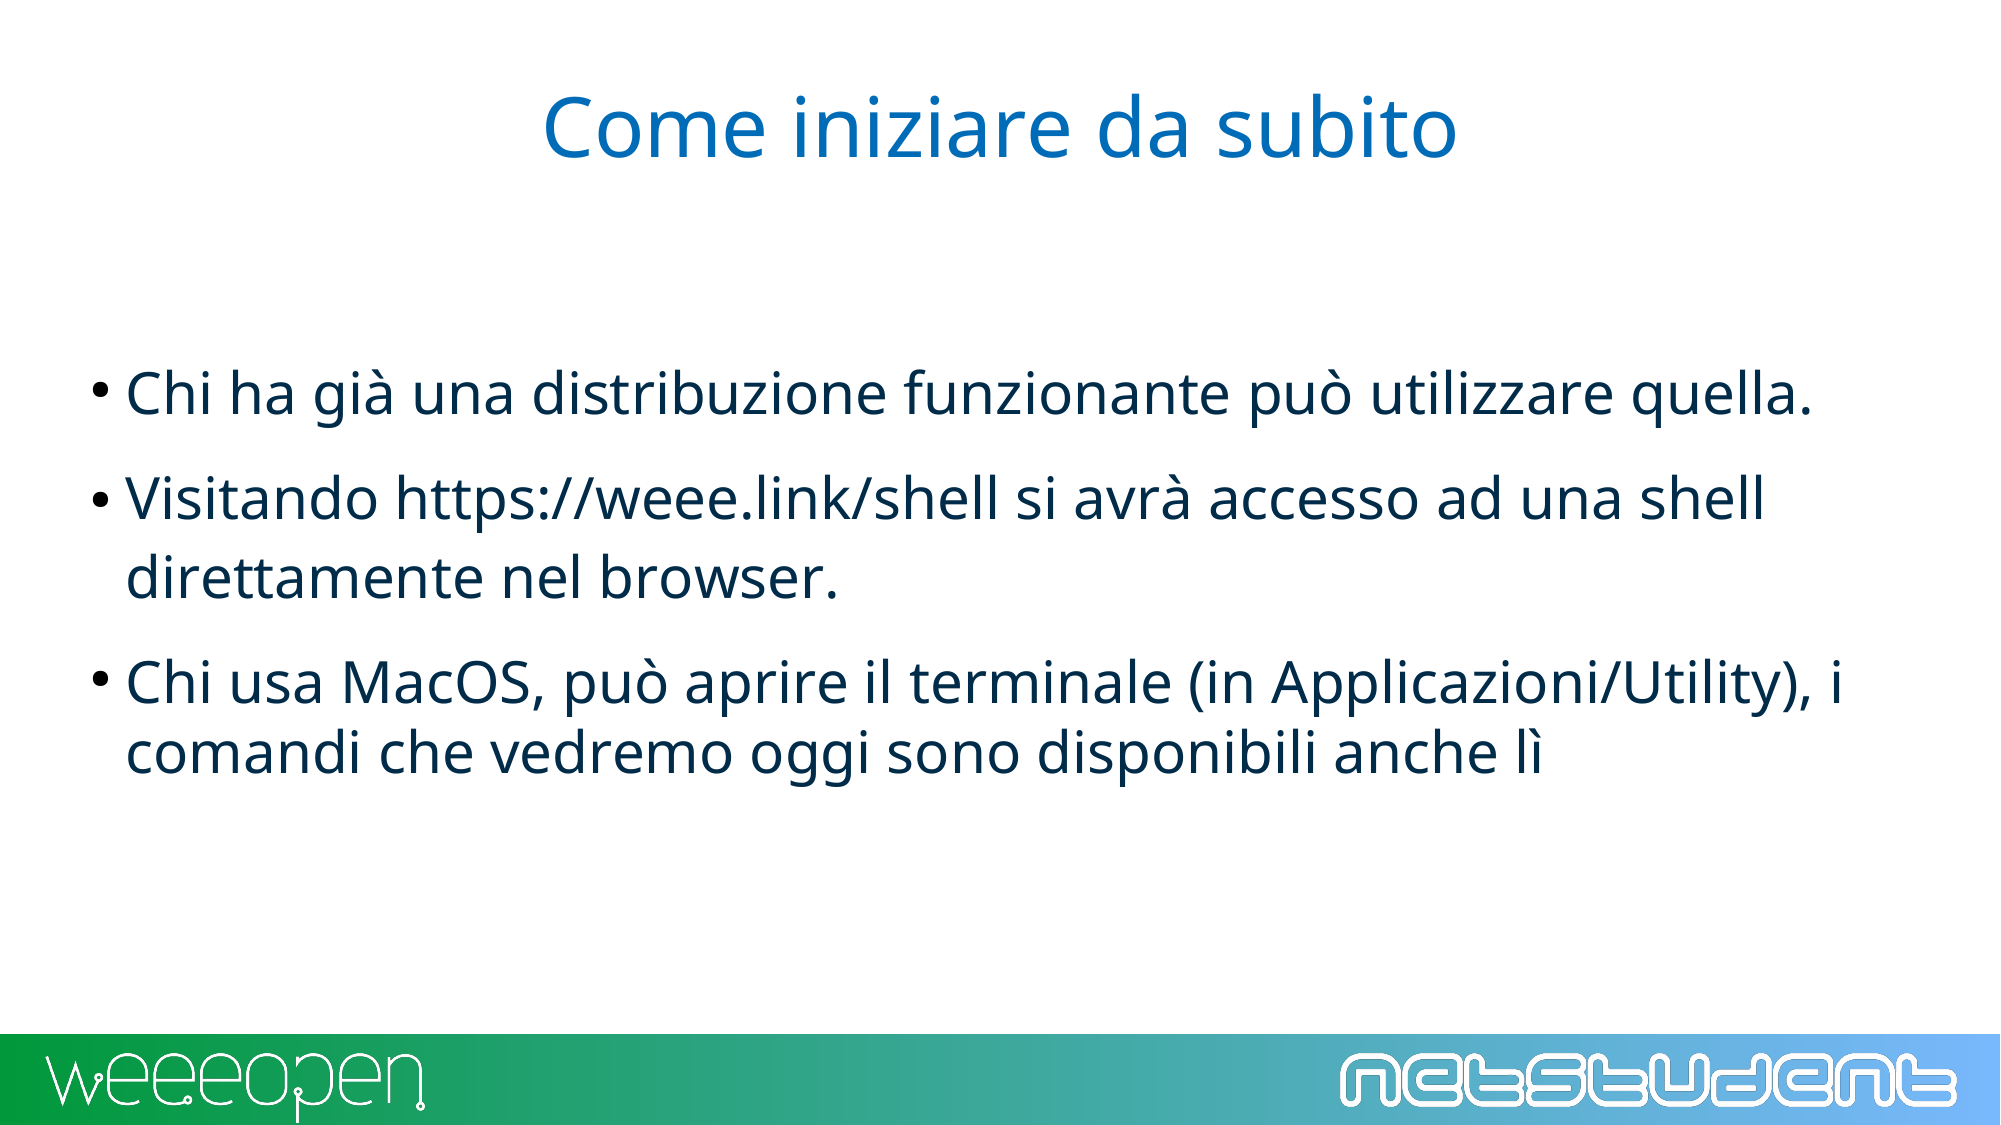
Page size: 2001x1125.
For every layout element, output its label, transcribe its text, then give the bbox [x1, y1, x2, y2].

picture [45, 1053, 425, 1123]
picture [1340, 1053, 1957, 1107]
list Chi ha già una distribuzione funzionante può utilizzare quella. Visitando https://weee.link/shell si avrà accesso ad una shell direttamente nel browser. Chi usa MacOS, può aprire il terminale (in Applicazioni/Utility), i comandi che vedremo oggi sono disponibili anche lì [82, 348, 1930, 1004]
title Come iniziare da subito [70, 77, 1932, 296]
